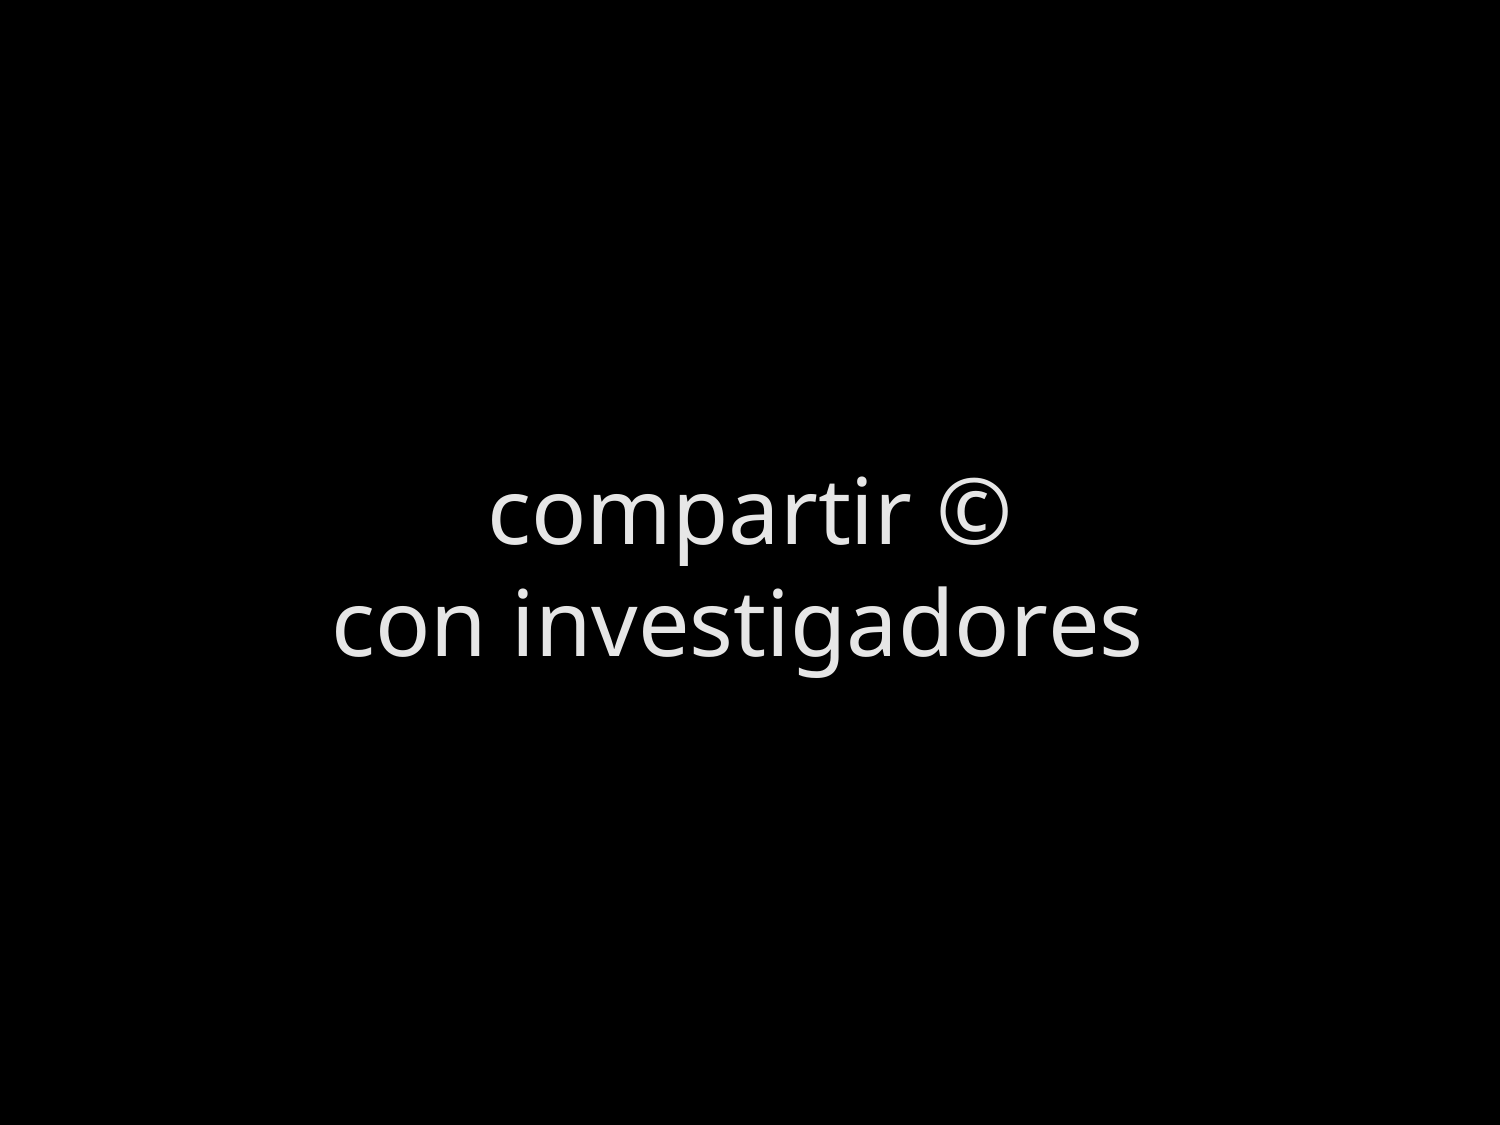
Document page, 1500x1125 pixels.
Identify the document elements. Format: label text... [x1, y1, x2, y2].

subtitle compartir © con investigadores [109, 112, 1391, 1013]
